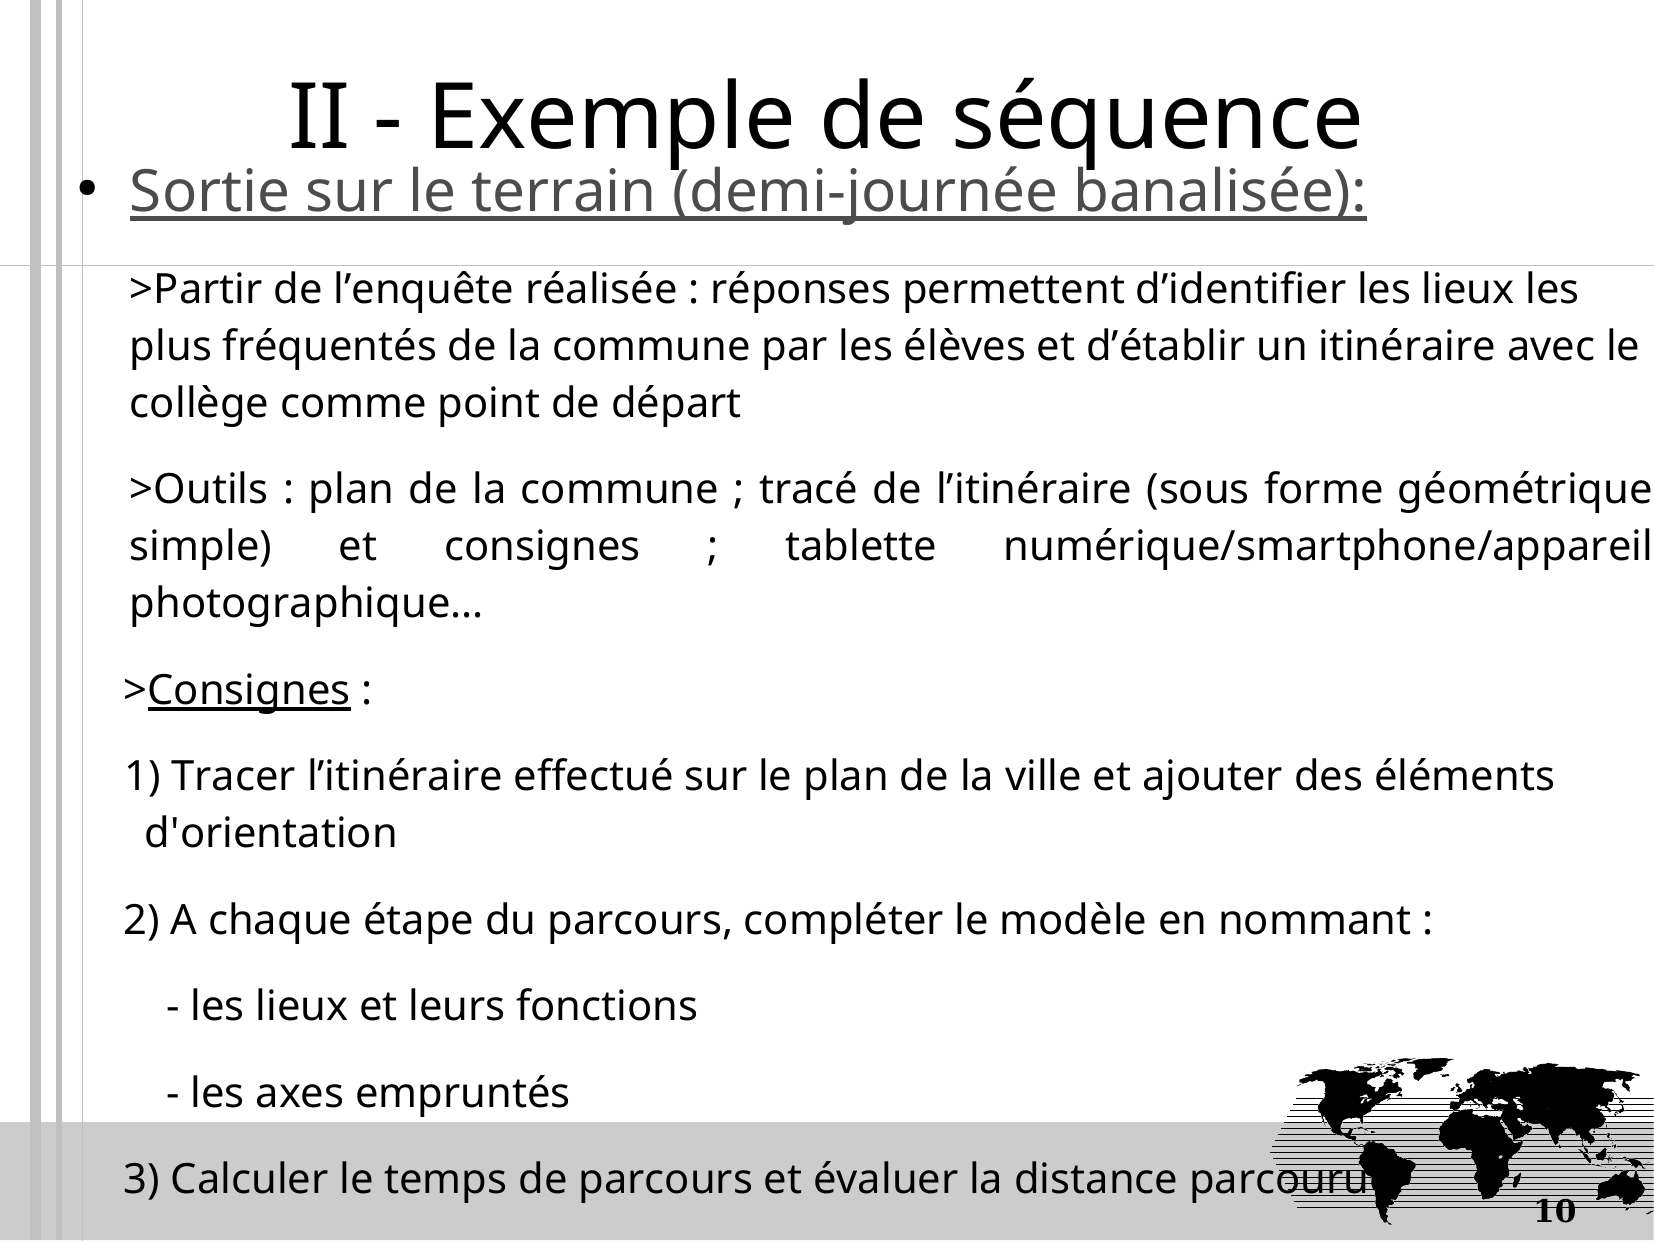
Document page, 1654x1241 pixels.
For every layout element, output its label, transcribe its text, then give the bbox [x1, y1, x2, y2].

list Sortie sur le terrain (demi-journée banalisée): >Partir de l’enquête réalisée : réponses permettent d’identifier les lieux les plus fréquentés de la commune par les élèves et d’établir un itinéraire avec le collège comme point de départ >Outils : plan de la commune ; tracé de l’itinéraire (sous forme géométrique simple) et consignes ; tablette numérique/smartphone/appareil photographique... >Consignes : 1) Tracer l’itinéraire effectué sur le plan de la ville et ajouter des éléments d'orientation 2) A chaque étape du parcours, compléter le modèle en nommant : - les lieux et leurs fonctions - les axes empruntés 3) Calculer le temps de parcours et évaluer la distance parcourue 4) Prendre des photos à chaque étape [59, 149, 1654, 1241]
title II - Exemple de séquence [82, 49, 1571, 149]
